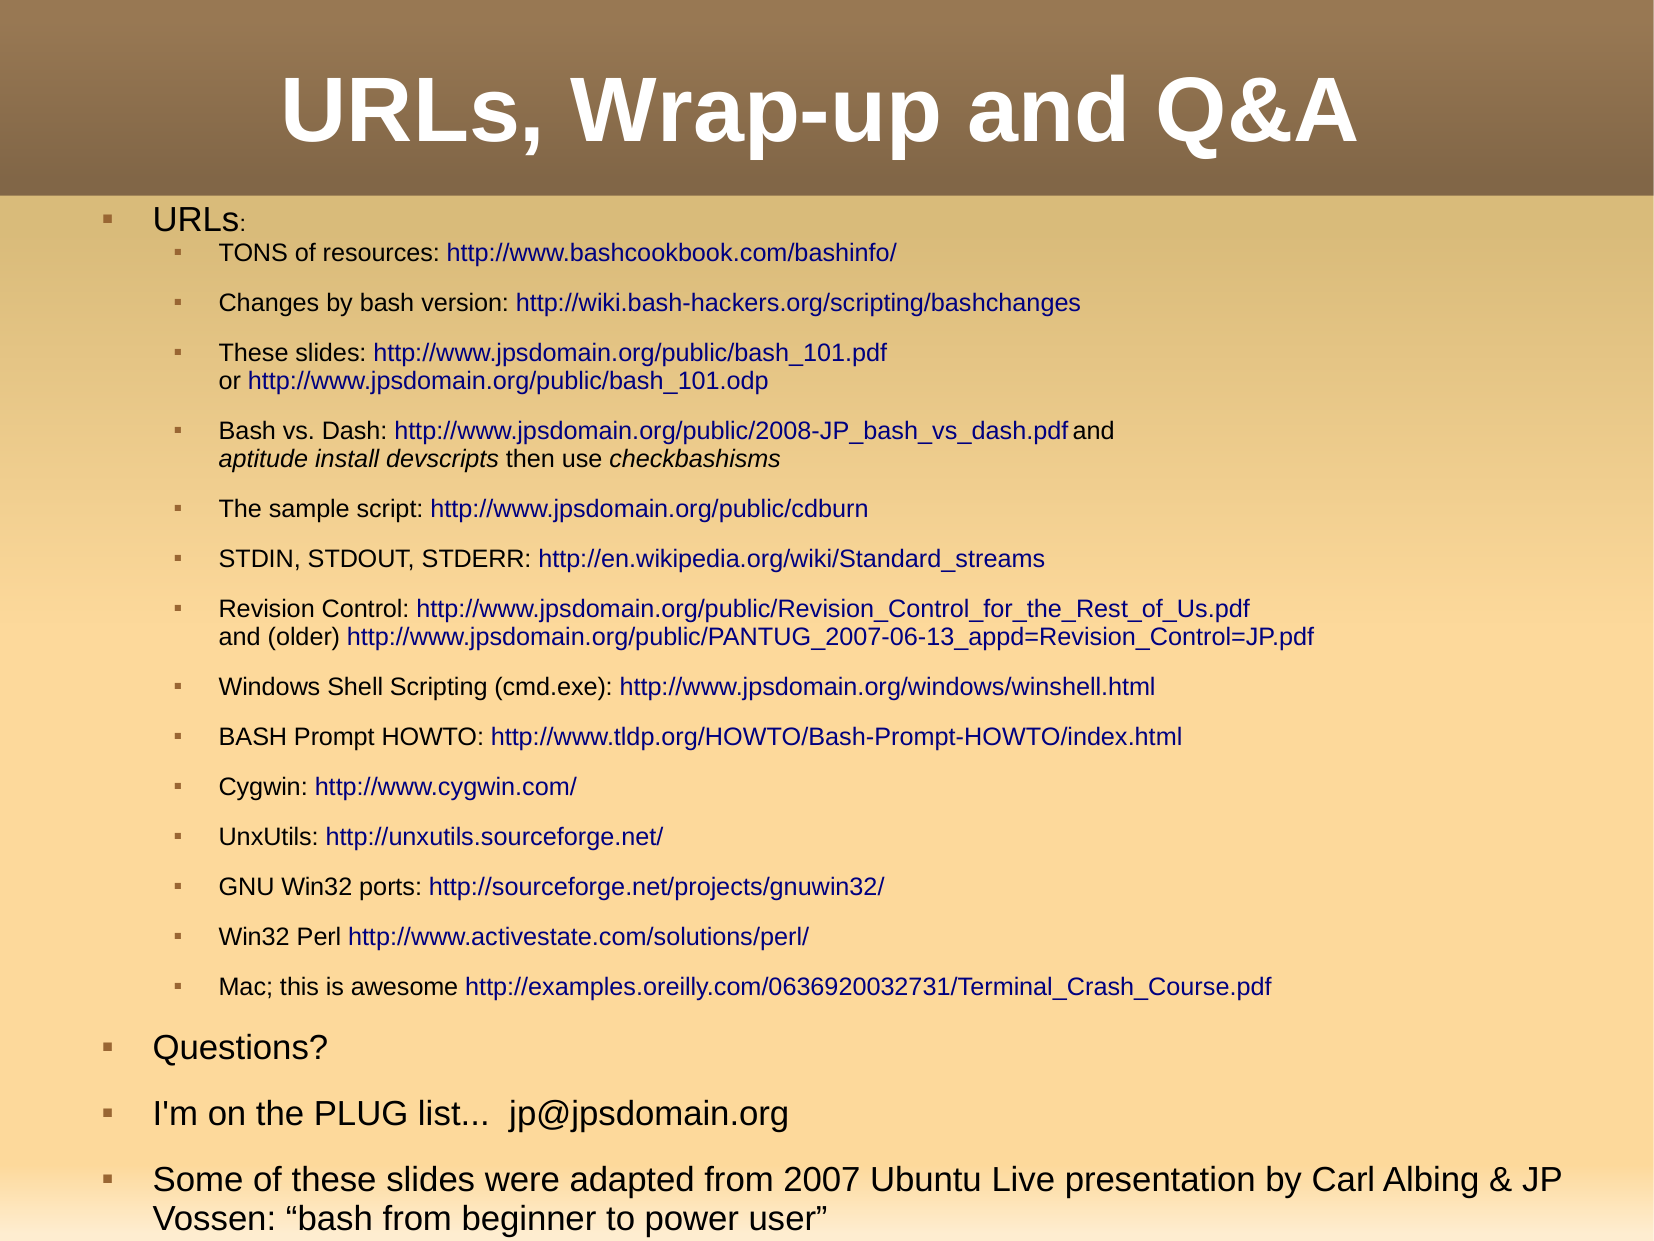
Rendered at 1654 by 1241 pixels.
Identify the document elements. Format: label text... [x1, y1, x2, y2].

list URLs: TONS of resources: http://www.bashcookbook.com/bashinfo/ Changes by bash version: http://wiki.bash-hackers.org/scripting/bashchanges These slides: http://www.jpsdomain.org/public/bash_101.pdf or http://www.jpsdomain.org/public/bash_101.odp Bash vs. Dash: http://www.jpsdomain.org/public/2008-JP_bash_vs_dash.pdf and aptitude install devscripts then use checkbashisms The sample script: http://www.jpsdomain.org/public/cdburn STDIN, STDOUT, STDERR: http://en.wikipedia.org/wiki/Standard_streams Revision Control: http://www.jpsdomain.org/public/Revision_Control_for_the_Rest_of_Us.pdf and (older) http://www.jpsdomain.org/public/PANTUG_2007-06-13_appd=Revision_Control=JP.pdf Windows Shell Scripting (cmd.exe): http://www.jpsdomain.org/windows/winshell.html BASH Prompt HOWTO: http://www.tldp.org/HOWTO/Bash-Prompt-HOWTO/index.html Cygwin: http://www.cygwin.com/ UnxUtils: http://unxutils.sourceforge.net/ GNU Win32 ports: http://sourceforge.net/projects/gnuwin32/ Win32 Perl http://www.activestate.com/solutions/perl/ Mac; this is awesome http://examples.oreilly.com/0636920032731/Terminal_Crash_Course.pdf Questions? I'm on the PLUG list... jp@jpsdomain.org Some of these slides were adapted from 2007 Ubuntu Live presentation by Carl Albing & JP Vossen: “bash from beginner to power user” [86, 200, 1576, 1241]
picture [0, 0, 1654, 1241]
title URLs, Wrap-up and Q&A [76, 5, 1565, 213]
